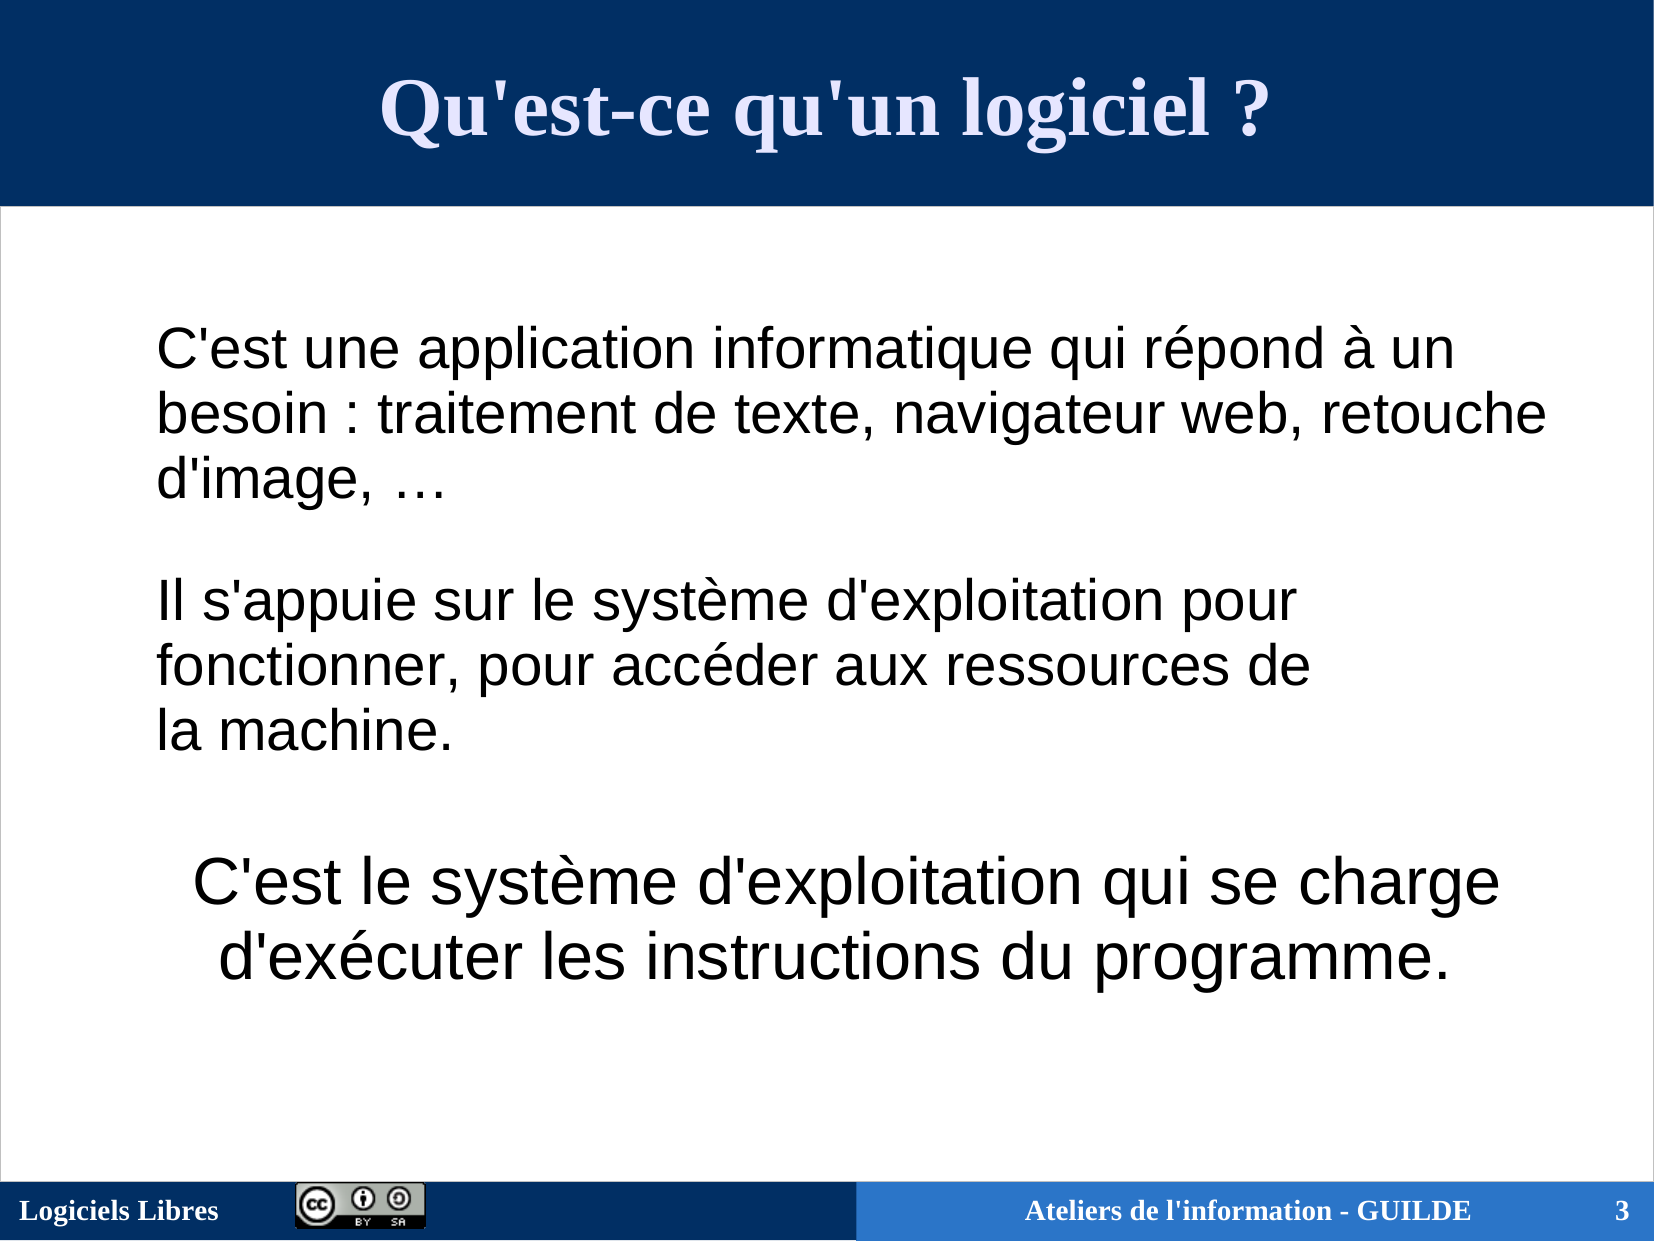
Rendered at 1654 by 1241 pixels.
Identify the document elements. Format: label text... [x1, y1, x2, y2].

list C'est une application informatique qui répond à un besoin : traitement de texte, navigateur web, retouche d'image, … [85, 315, 1574, 562]
list Il s'appuie sur le système d'exploitation pour fonctionner, pour accéder aux ressources de la machine. [85, 567, 1574, 803]
text_box C'est le système d'exploitation qui se charge d'exécuter les instructions du programme. [88, 843, 1583, 994]
title Qu'est-ce qu'un logiciel ? [82, 0, 1571, 214]
picture [295, 1182, 426, 1229]
